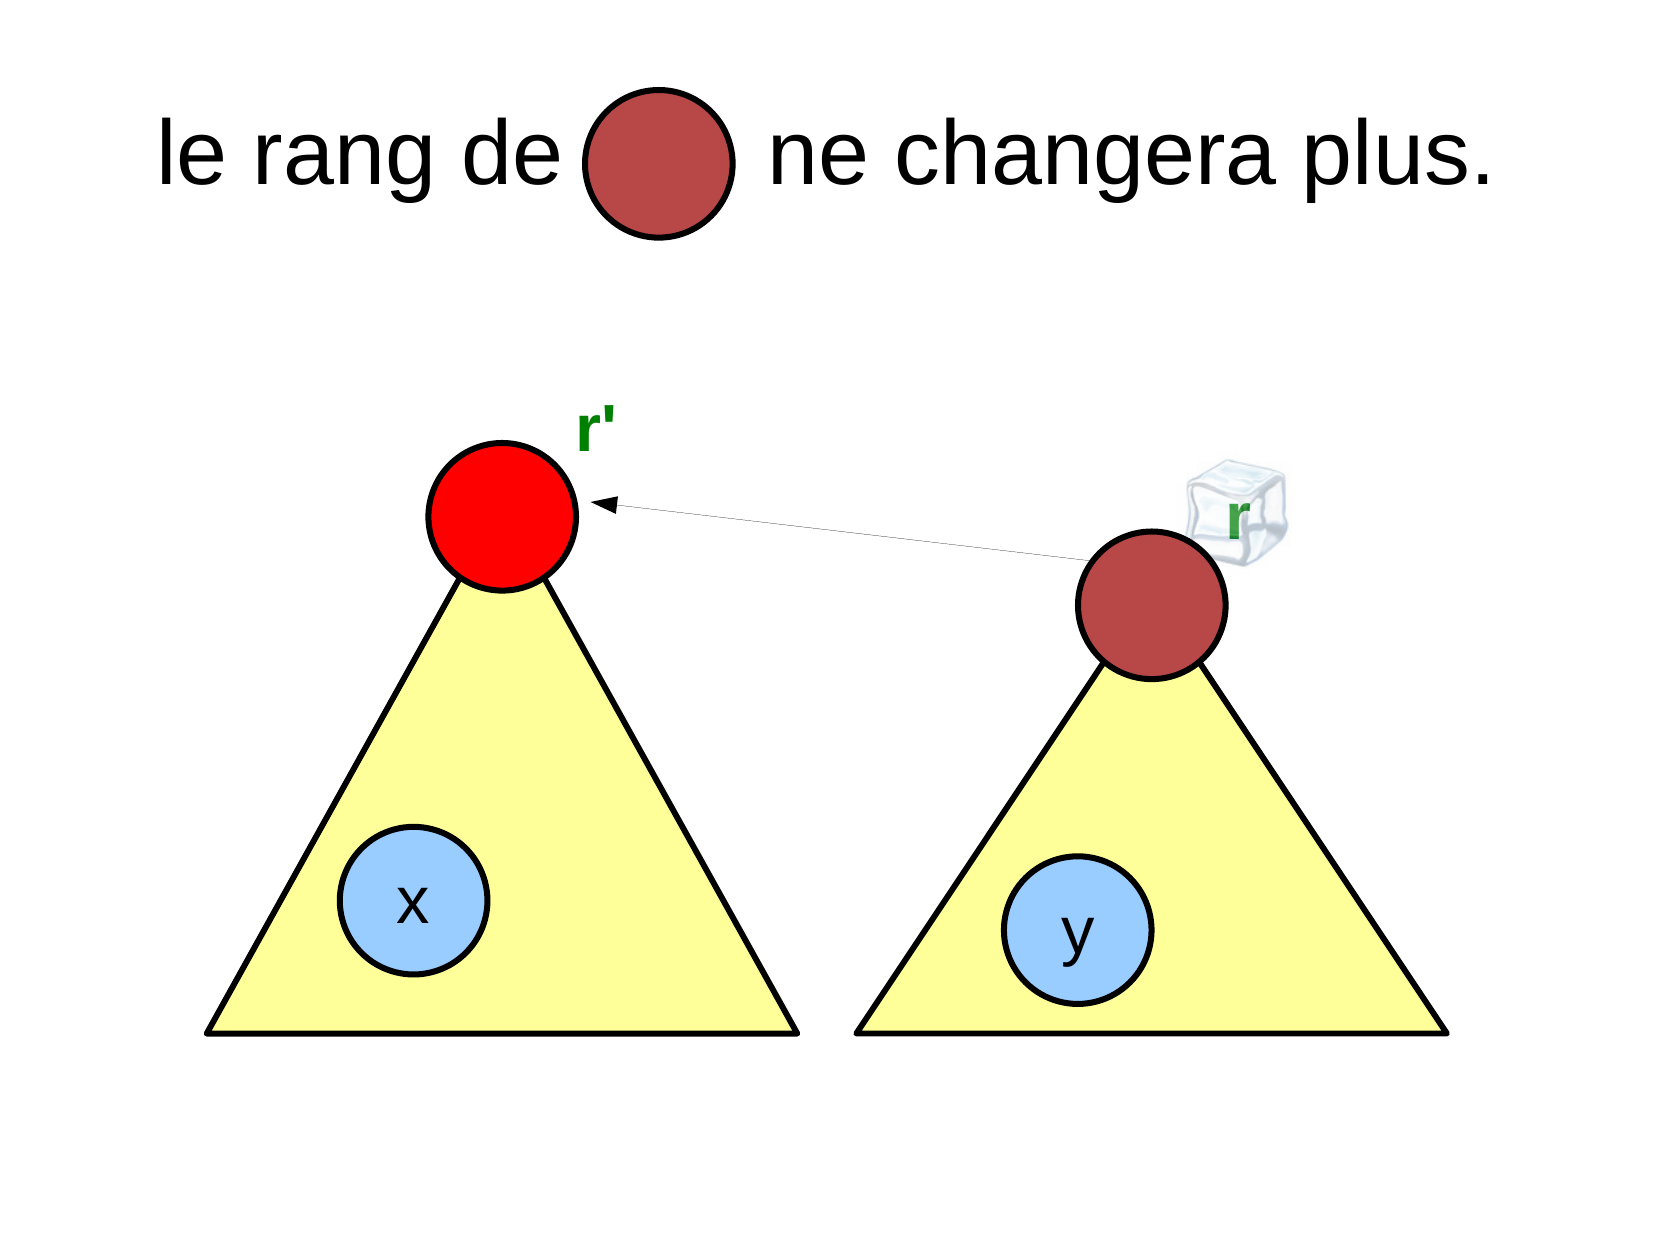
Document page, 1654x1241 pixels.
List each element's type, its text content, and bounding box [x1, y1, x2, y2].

text_box x [339, 826, 488, 975]
title le rang de ne changera plus. [82, 49, 1571, 257]
text_box [856, 531, 1447, 1034]
text_box [585, 90, 733, 238]
picture [1145, 431, 1367, 577]
text_box y [1003, 856, 1152, 1004]
text_box [206, 442, 798, 1034]
text_box r' [561, 383, 633, 474]
